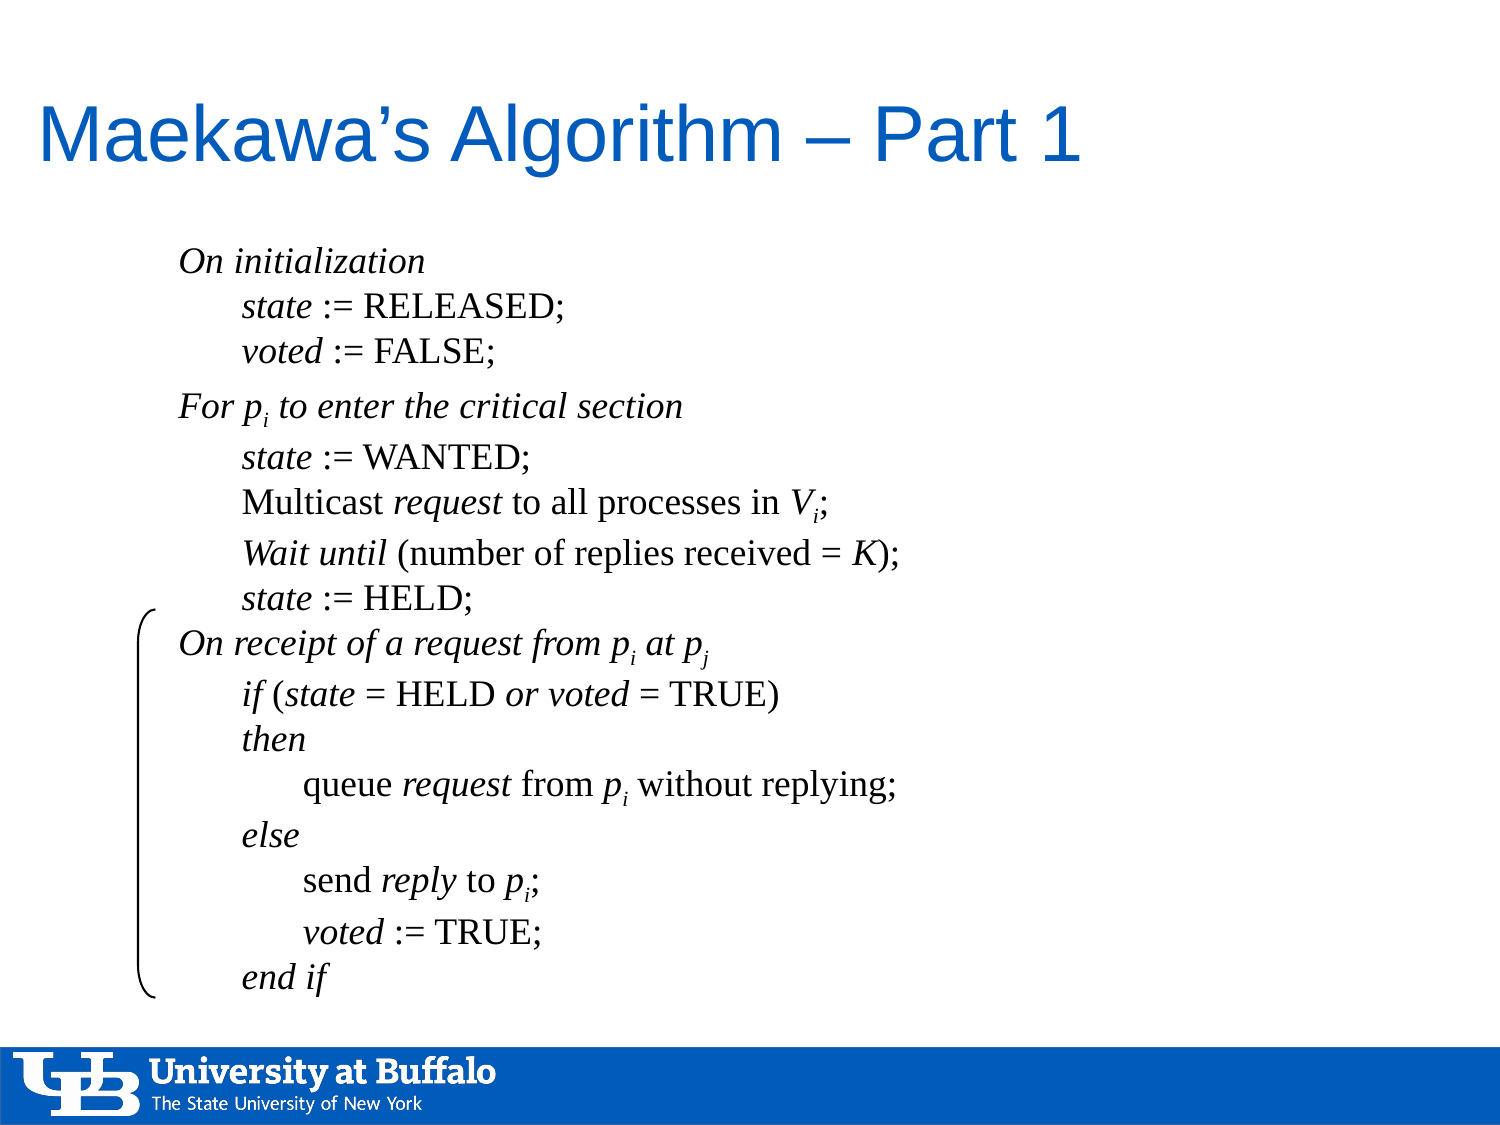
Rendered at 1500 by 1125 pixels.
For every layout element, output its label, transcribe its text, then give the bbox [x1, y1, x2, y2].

picture [13, 1052, 496, 1116]
text_box On initialization state := RELEASED; voted := FALSE; For pi to enter the critical section state := WANTED; Multicast request to all processes in Vi; Wait until (number of replies received = K); state := HELD; On receipt of a request from pi at pj if (state = HELD or voted = TRUE) then queue request from pi without replying; else send reply to pi; voted := TRUE; end if [163, 228, 923, 1050]
title Maekawa’s Algorithm – Part 1 [37, 95, 1388, 173]
